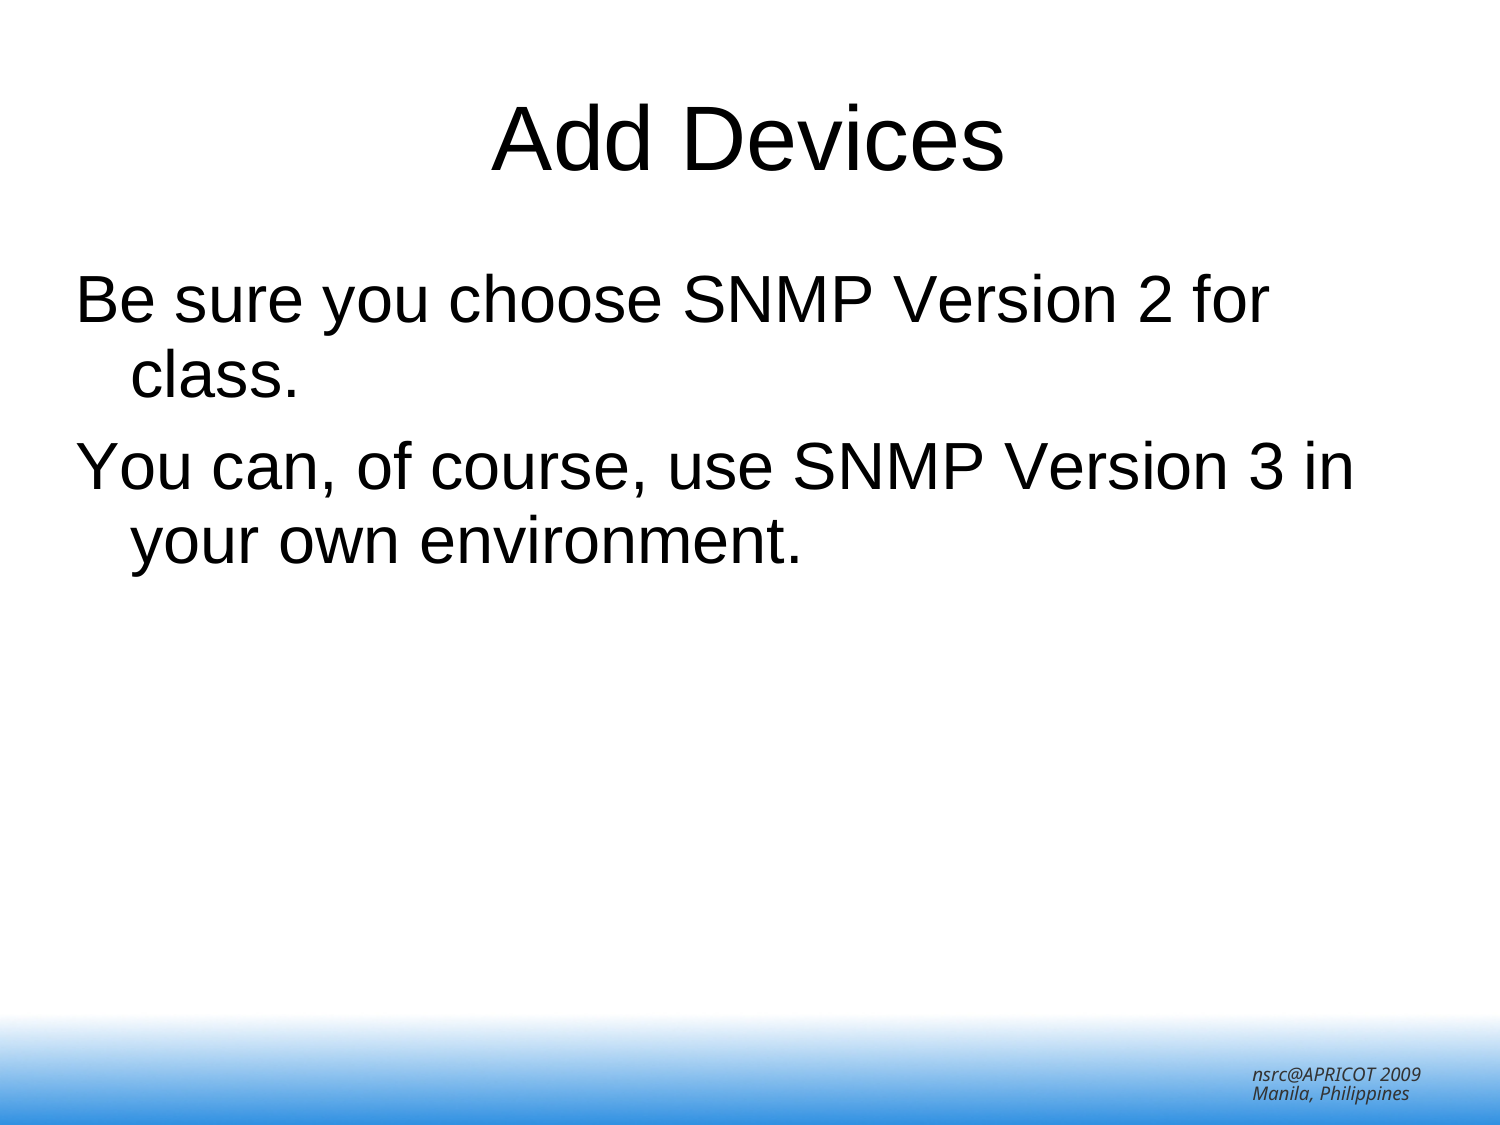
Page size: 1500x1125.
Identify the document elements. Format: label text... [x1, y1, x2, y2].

title Add Devices [74, 45, 1425, 232]
picture [0, 1012, 1500, 1125]
list Be sure you choose SNMP Version 2 for class. You can, of course, use SNMP Version 3 in your own environment. [74, 262, 1425, 990]
